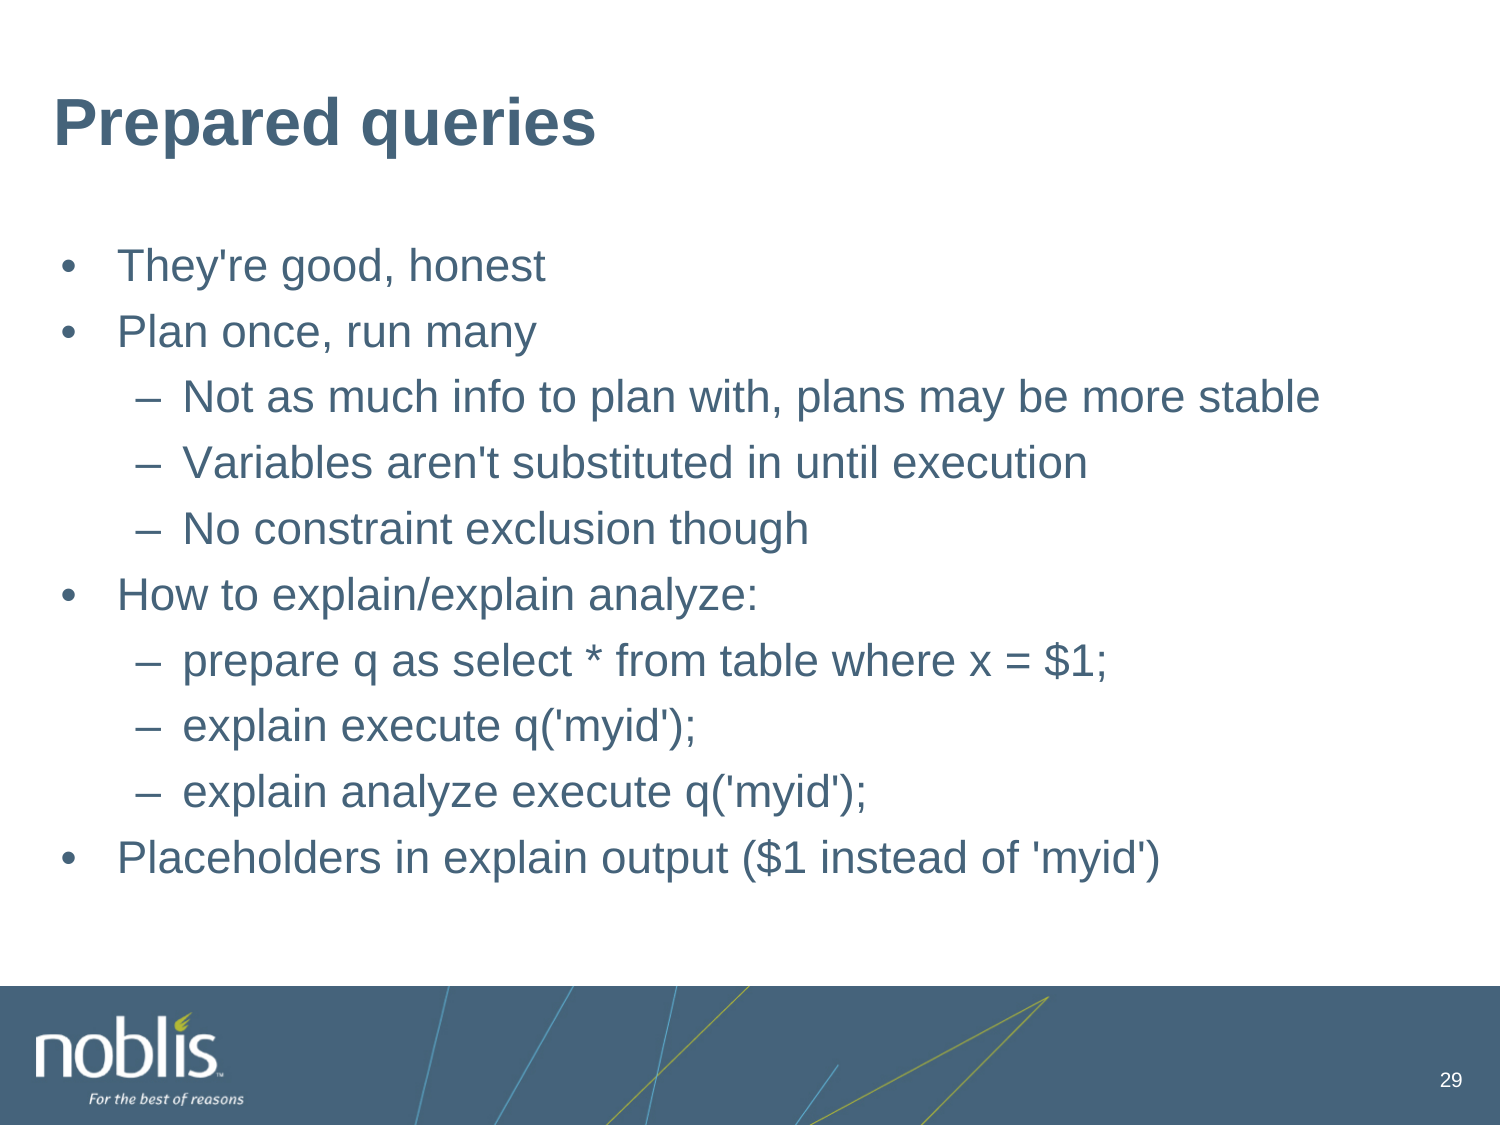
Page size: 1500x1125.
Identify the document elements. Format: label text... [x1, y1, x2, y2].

list They're good, honest Plan once, run many Not as much info to plan with, plans may be more stable Variables aren't substituted in until execution No constraint exclusion though How to explain/explain analyze: prepare q as select * from table where x = $1; explain execute q('myid'); explain analyze execute q('myid'); Placeholders in explain output ($1 instead of 'myid') [60, 239, 1437, 968]
picture [0, 986, 1500, 1125]
title Prepared queries [53, 38, 1438, 211]
